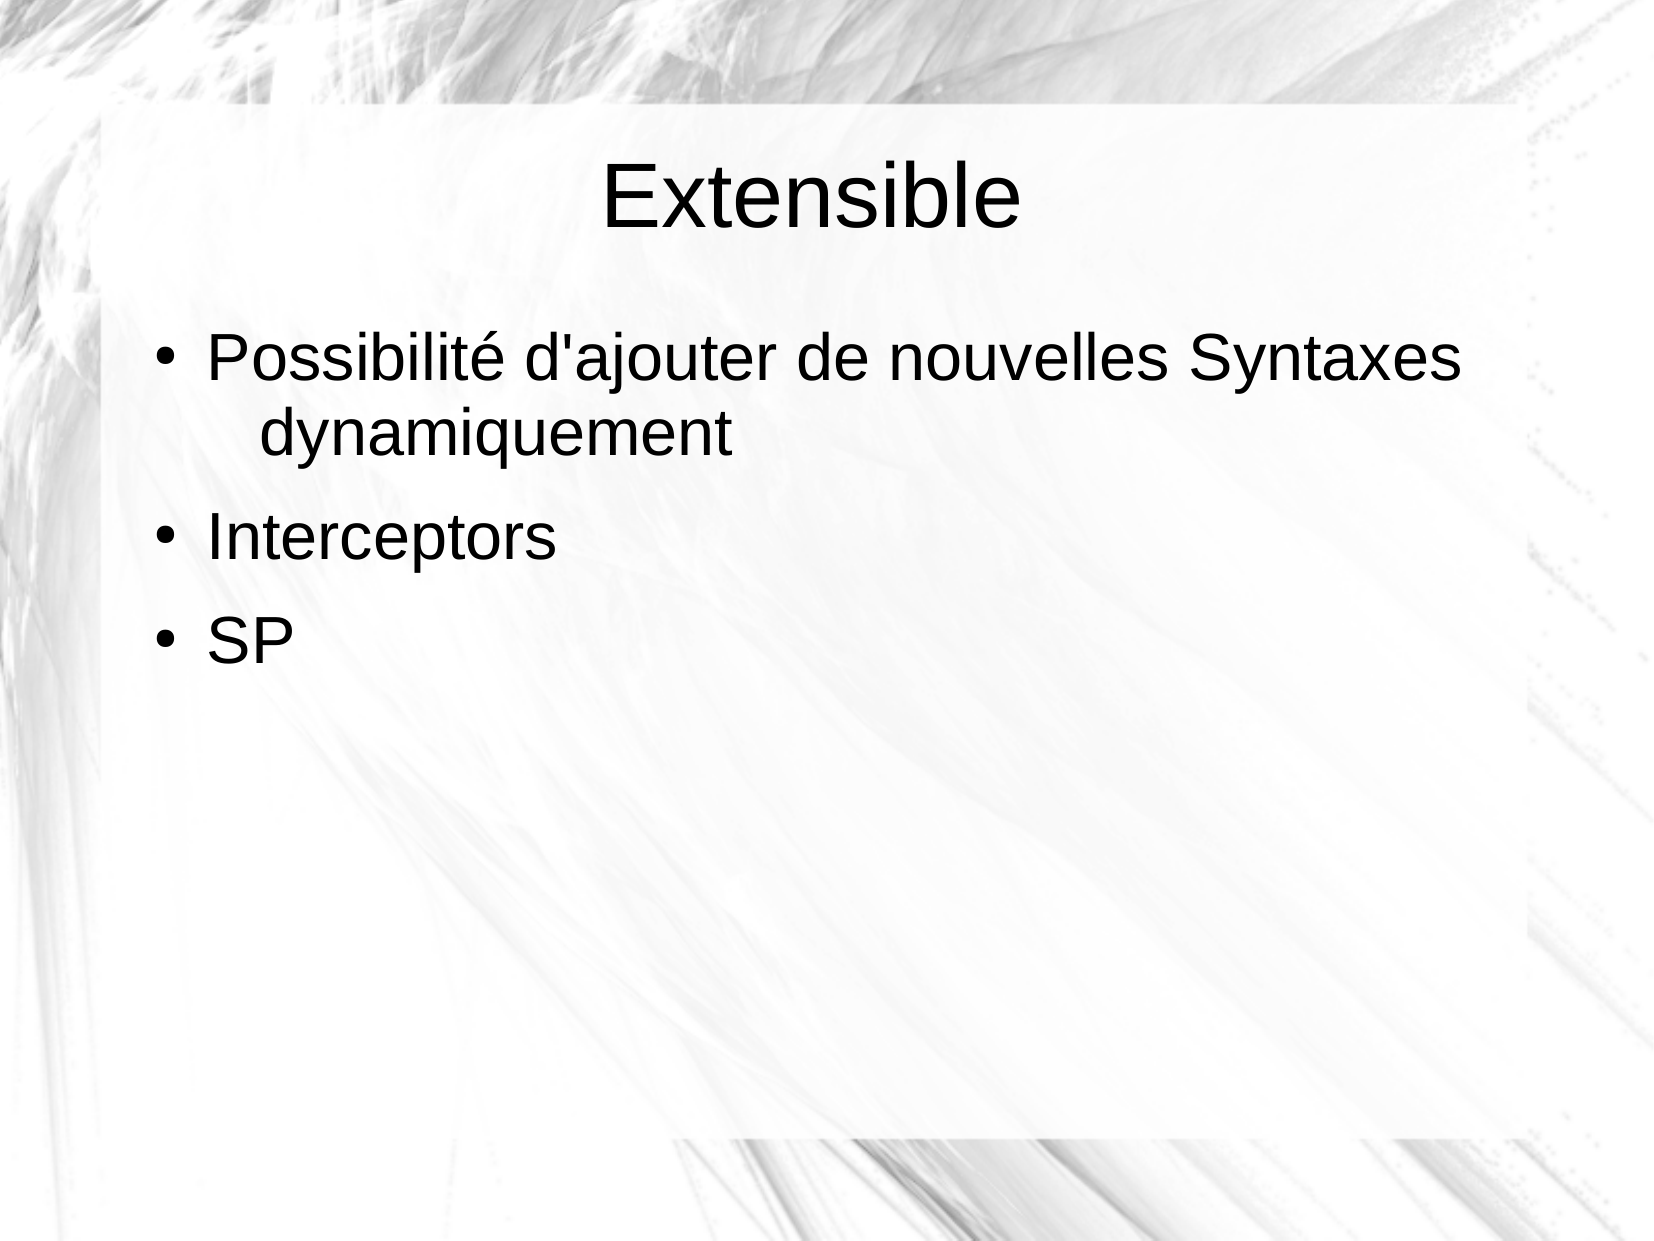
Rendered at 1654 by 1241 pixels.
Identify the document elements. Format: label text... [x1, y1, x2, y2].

title Extensible [118, 119, 1506, 273]
list Possibilité d'ajouter de nouvelles Syntaxes dynamiquement Interceptors SP [118, 319, 1571, 931]
picture [0, 0, 1654, 1241]
